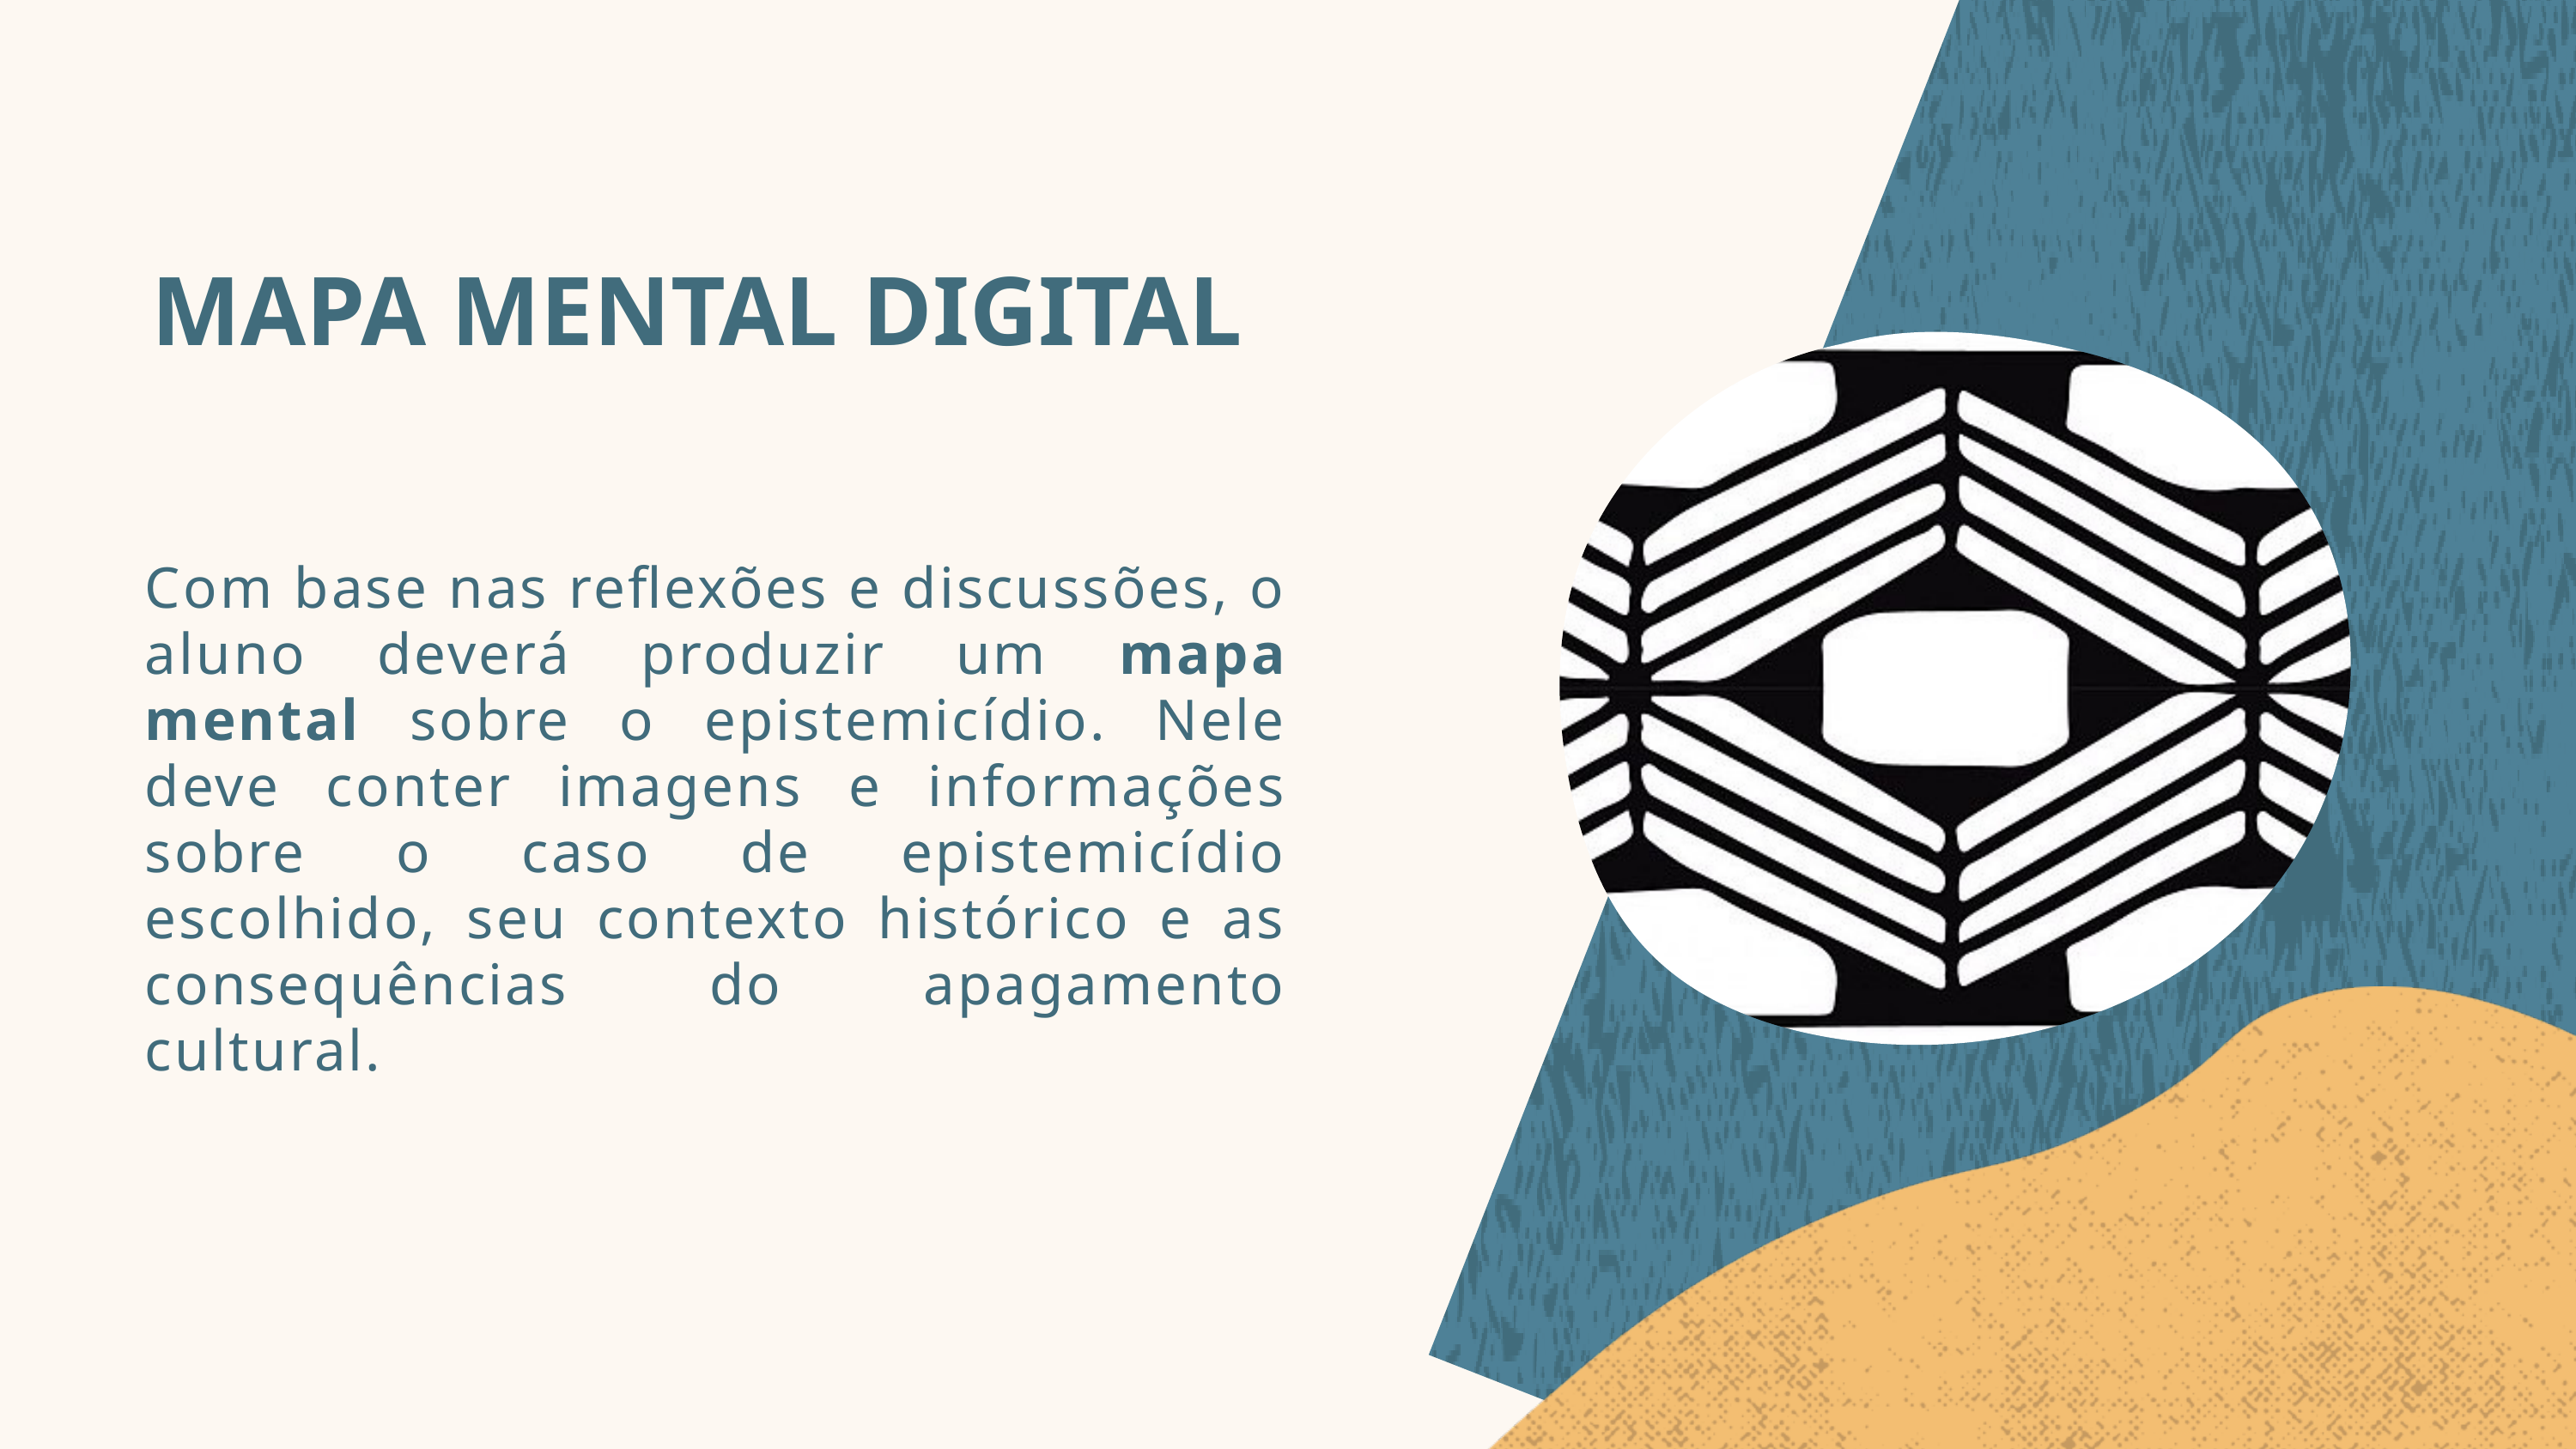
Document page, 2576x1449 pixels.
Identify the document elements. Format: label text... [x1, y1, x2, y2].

text_box [1428, 0, 2576, 1449]
text_box MAPA MENTAL DIGITAL [126, 258, 1453, 365]
text_box Com base nas reflexões e discussões, o aluno deverá produzir um mapa mental sobre o epistemicídio. Nele deve conter imagens e informações sobre o caso de epistemicídio escolhido, seu contexto histórico e as consequências do apagamento cultural. [144, 553, 1289, 1082]
